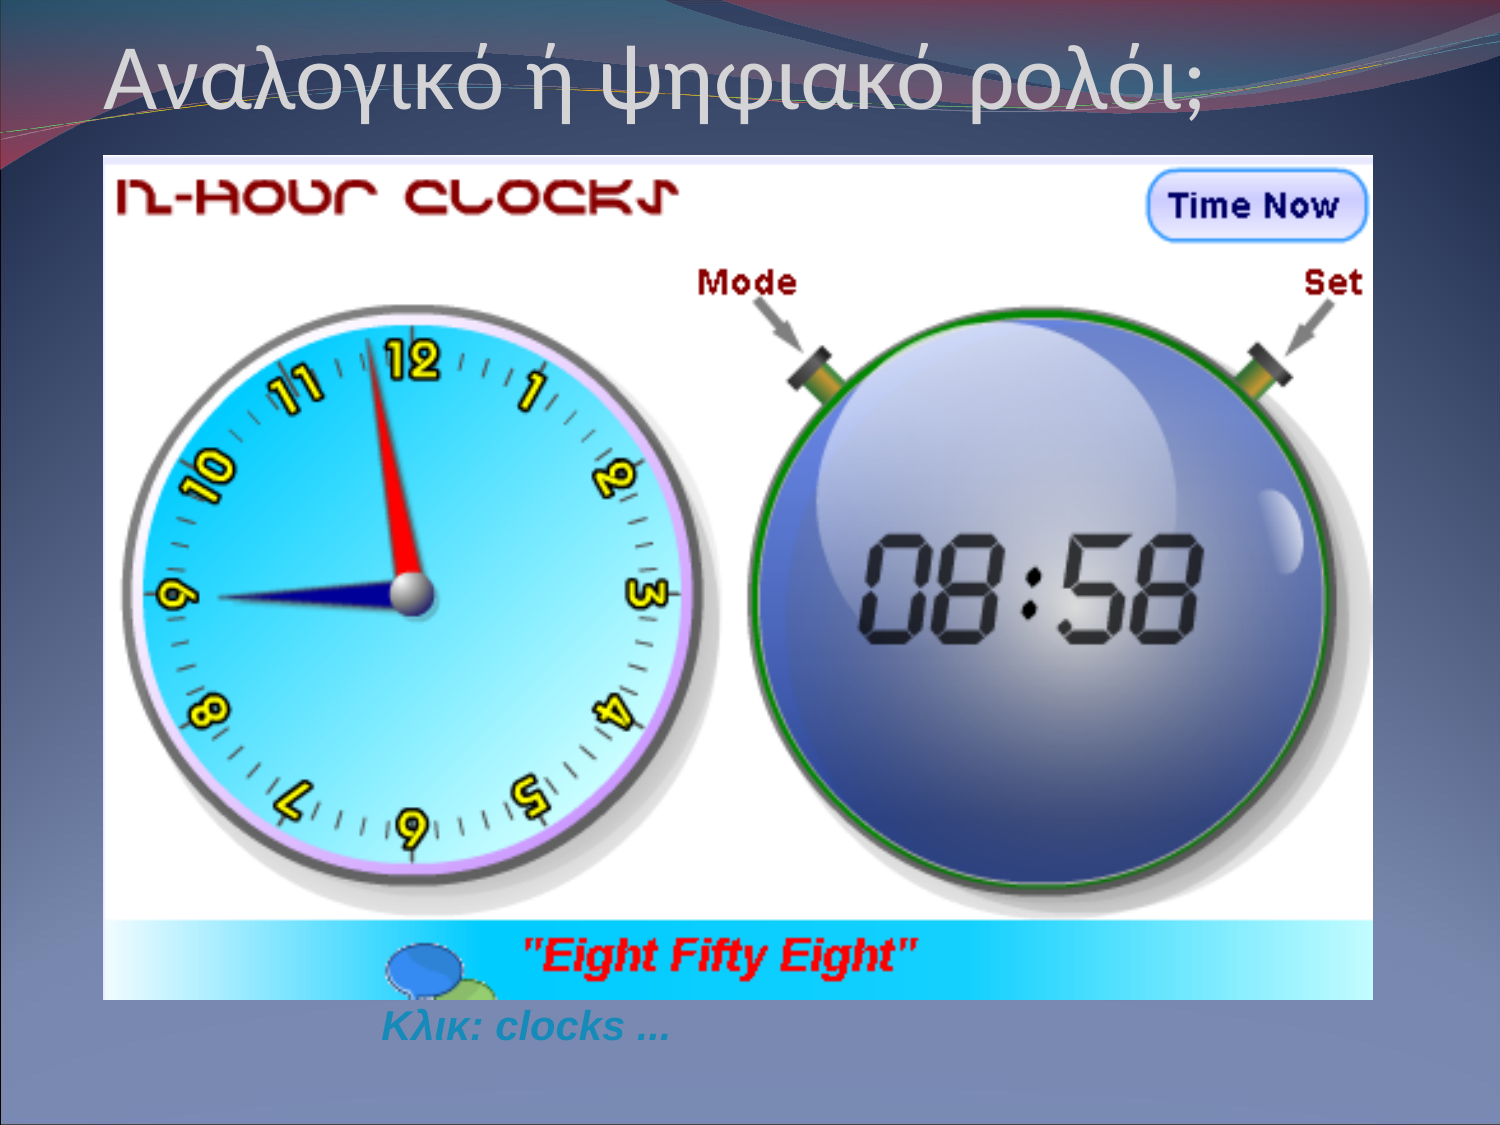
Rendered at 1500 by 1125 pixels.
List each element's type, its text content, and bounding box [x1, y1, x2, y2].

title Αναλογικό ή ψηφιακό ρολόι; [103, 0, 1379, 129]
picture [0, 33, 1500, 1125]
text_box Κλικ: clocks ... [366, 1000, 687, 1057]
